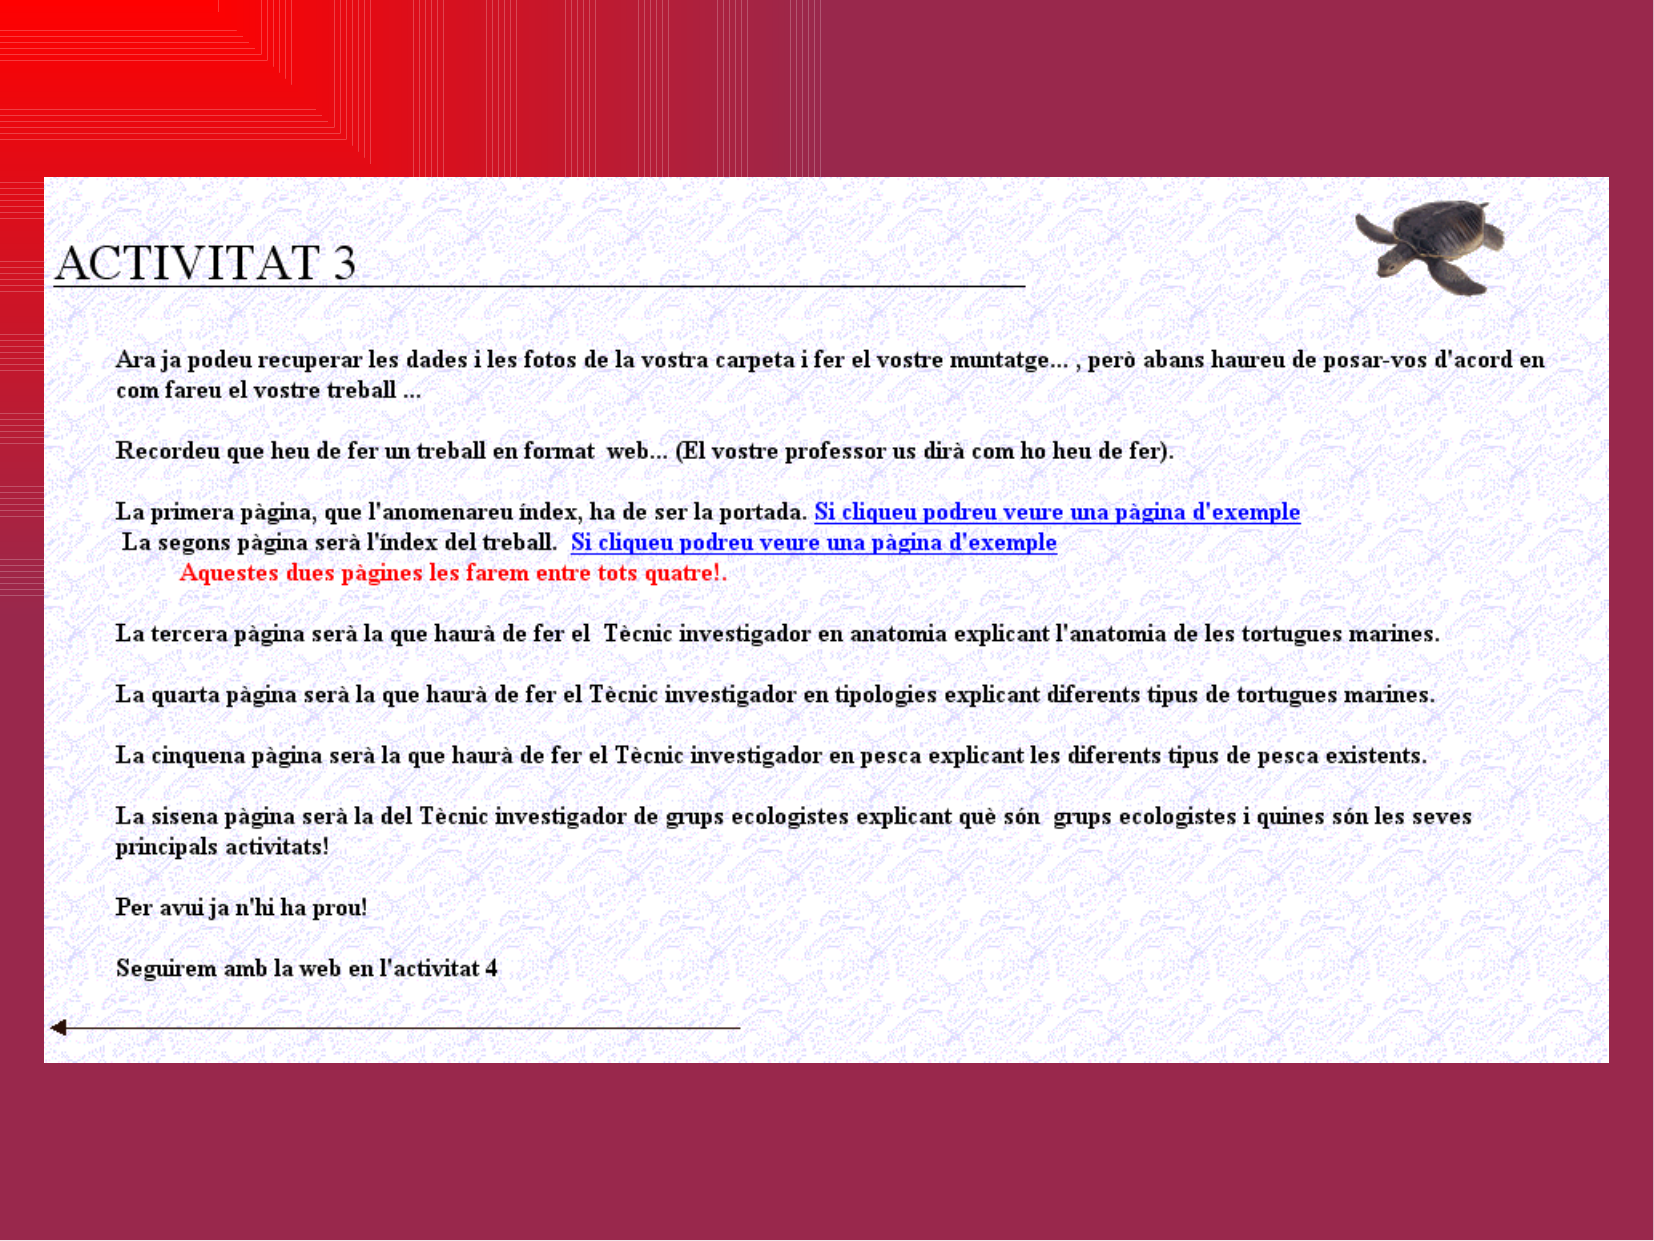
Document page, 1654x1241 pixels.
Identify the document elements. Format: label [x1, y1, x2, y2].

picture [44, 177, 1609, 1063]
